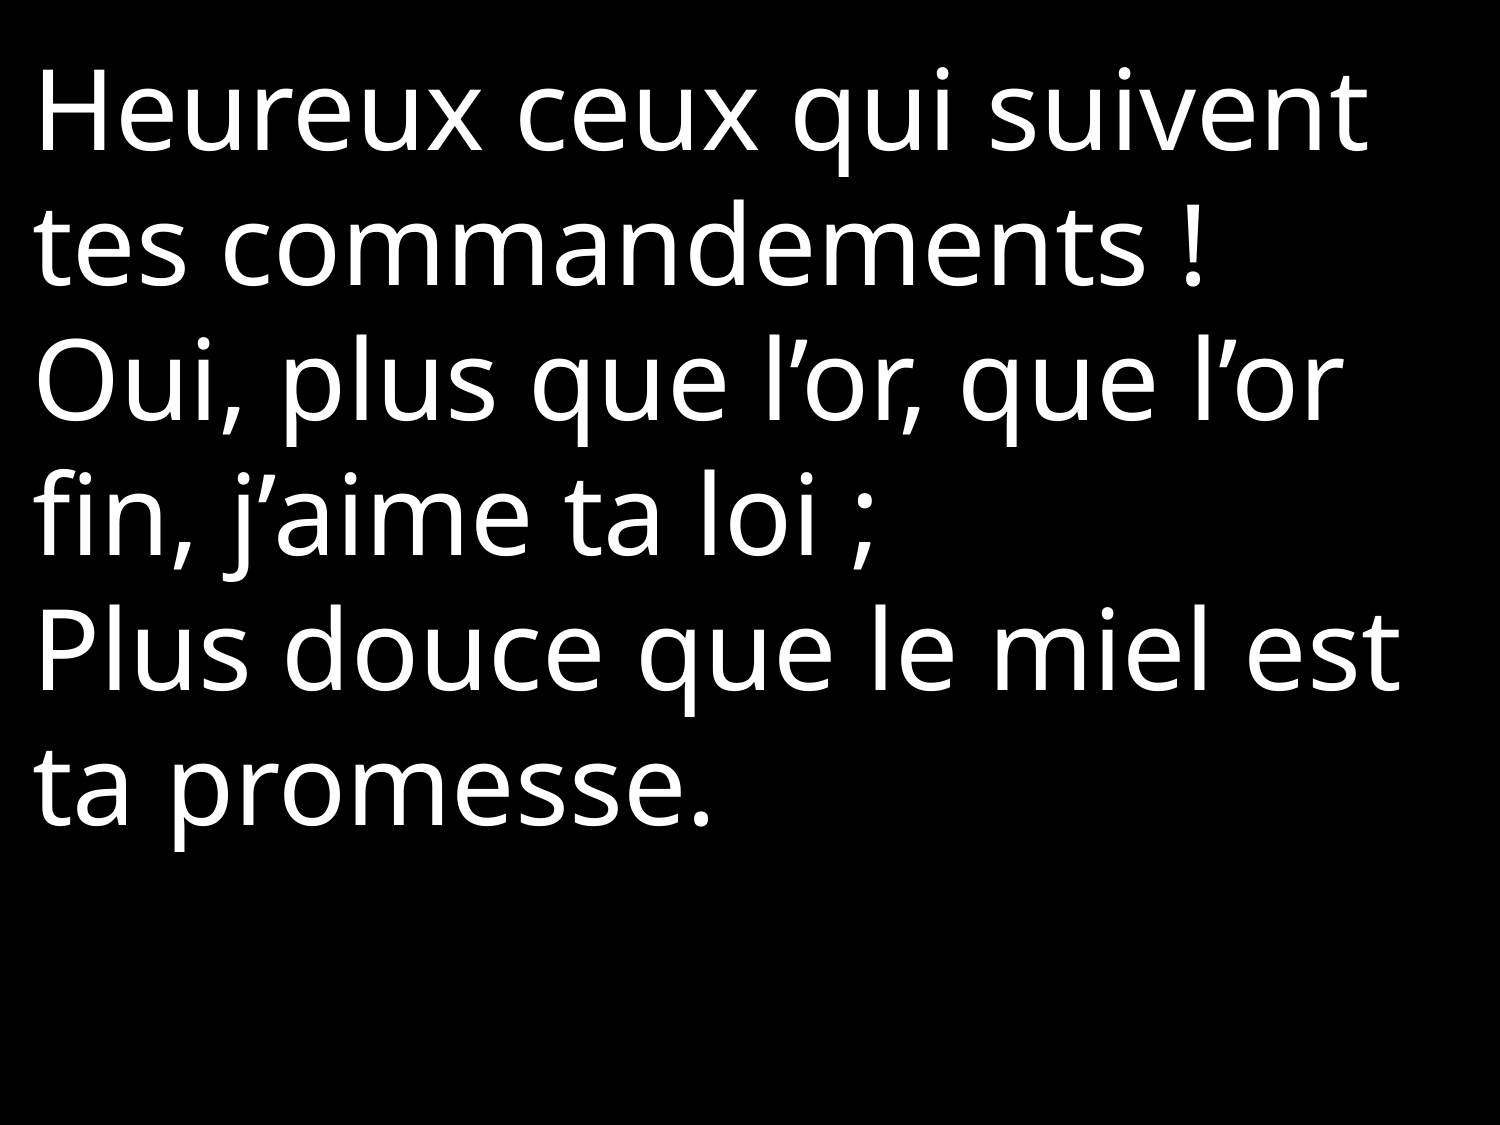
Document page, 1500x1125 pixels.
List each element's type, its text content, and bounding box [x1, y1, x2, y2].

subtitle Heureux ceux qui suivent tes commandements ! Oui, plus que l’or, que l’or fin, j’aime ta loi ; Plus douce que le miel est ta promesse. [0, 30, 1483, 1106]
